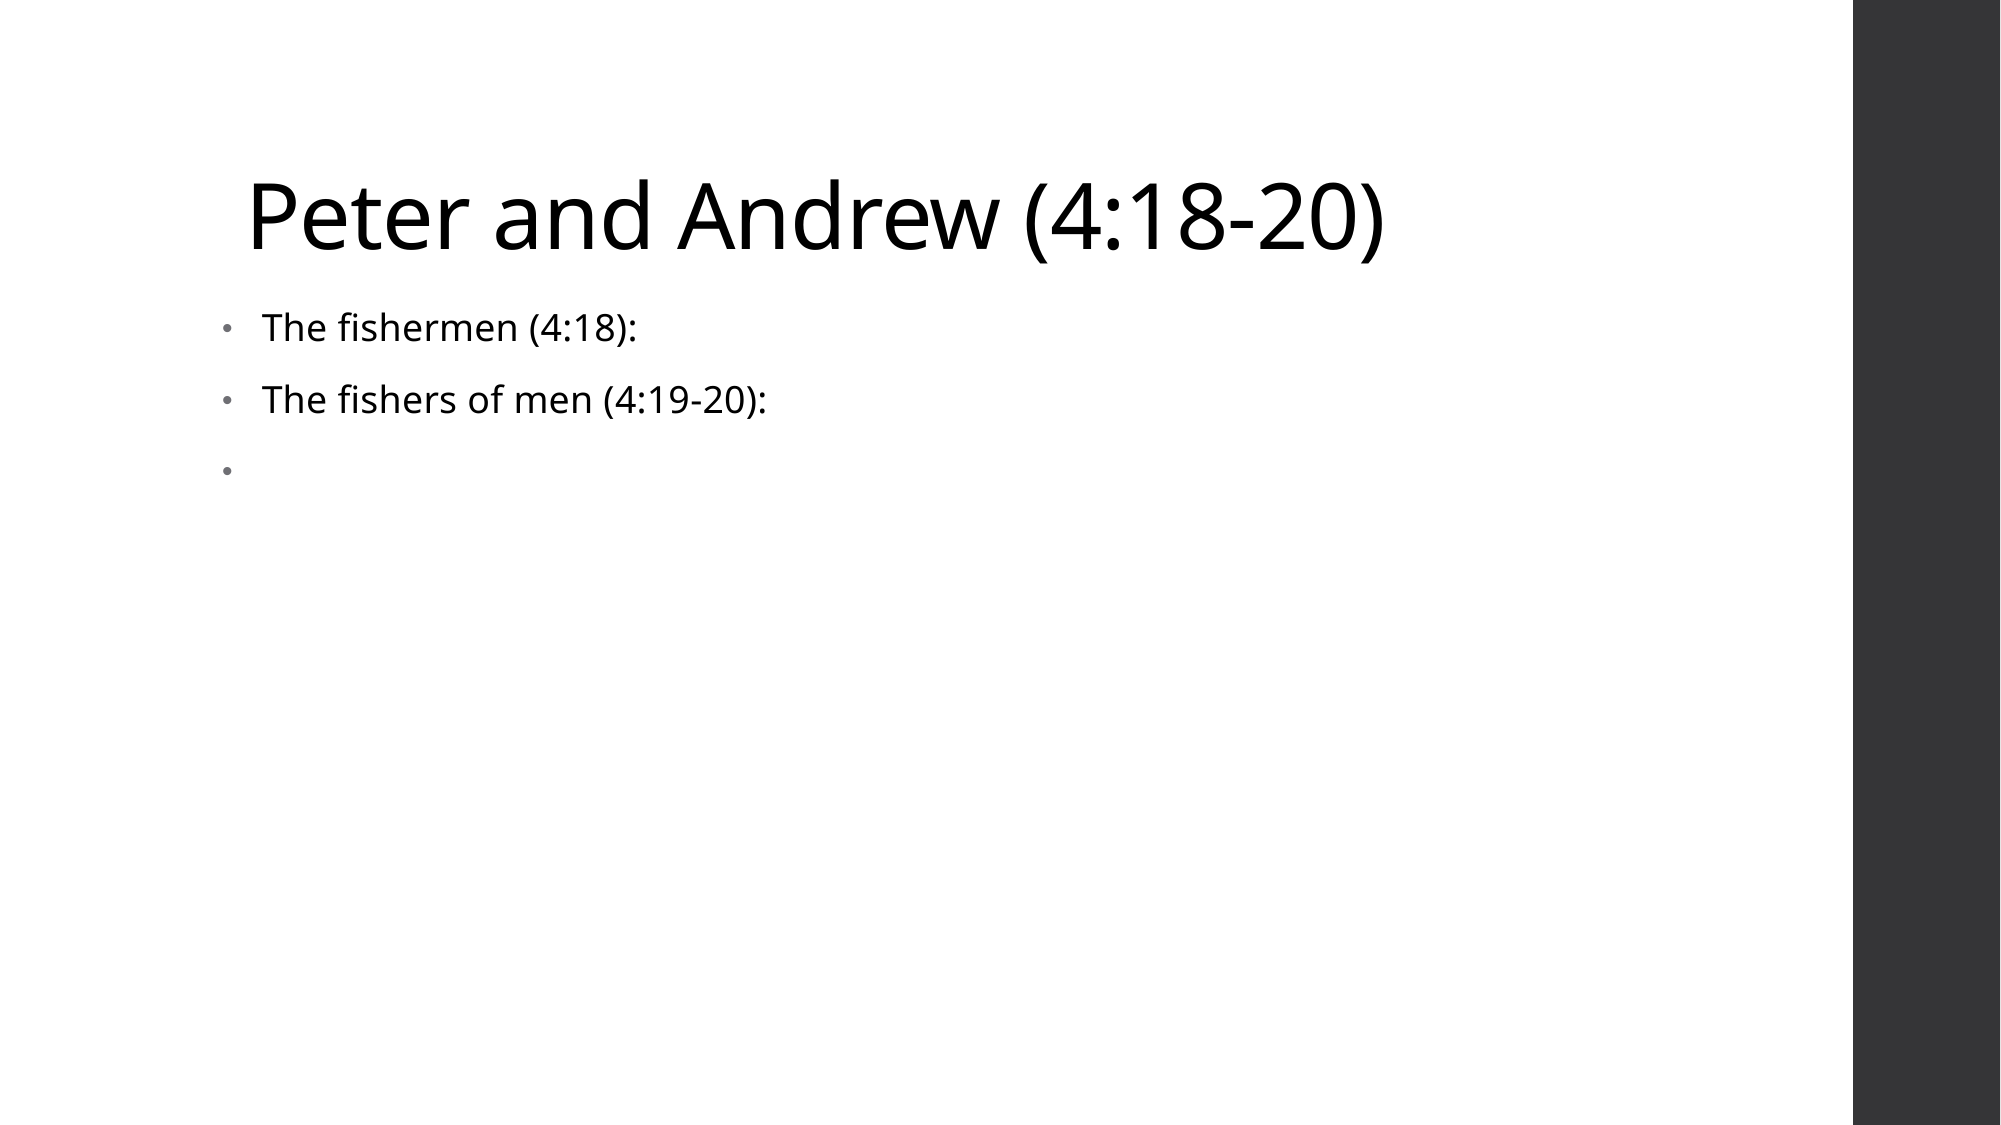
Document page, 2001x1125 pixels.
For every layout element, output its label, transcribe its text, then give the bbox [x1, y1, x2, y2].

title Peter and Andrew (4:18-20) [206, 60, 1797, 278]
list The fishermen (4:18): The fishers of men (4:19-20): [206, 299, 1617, 1014]
